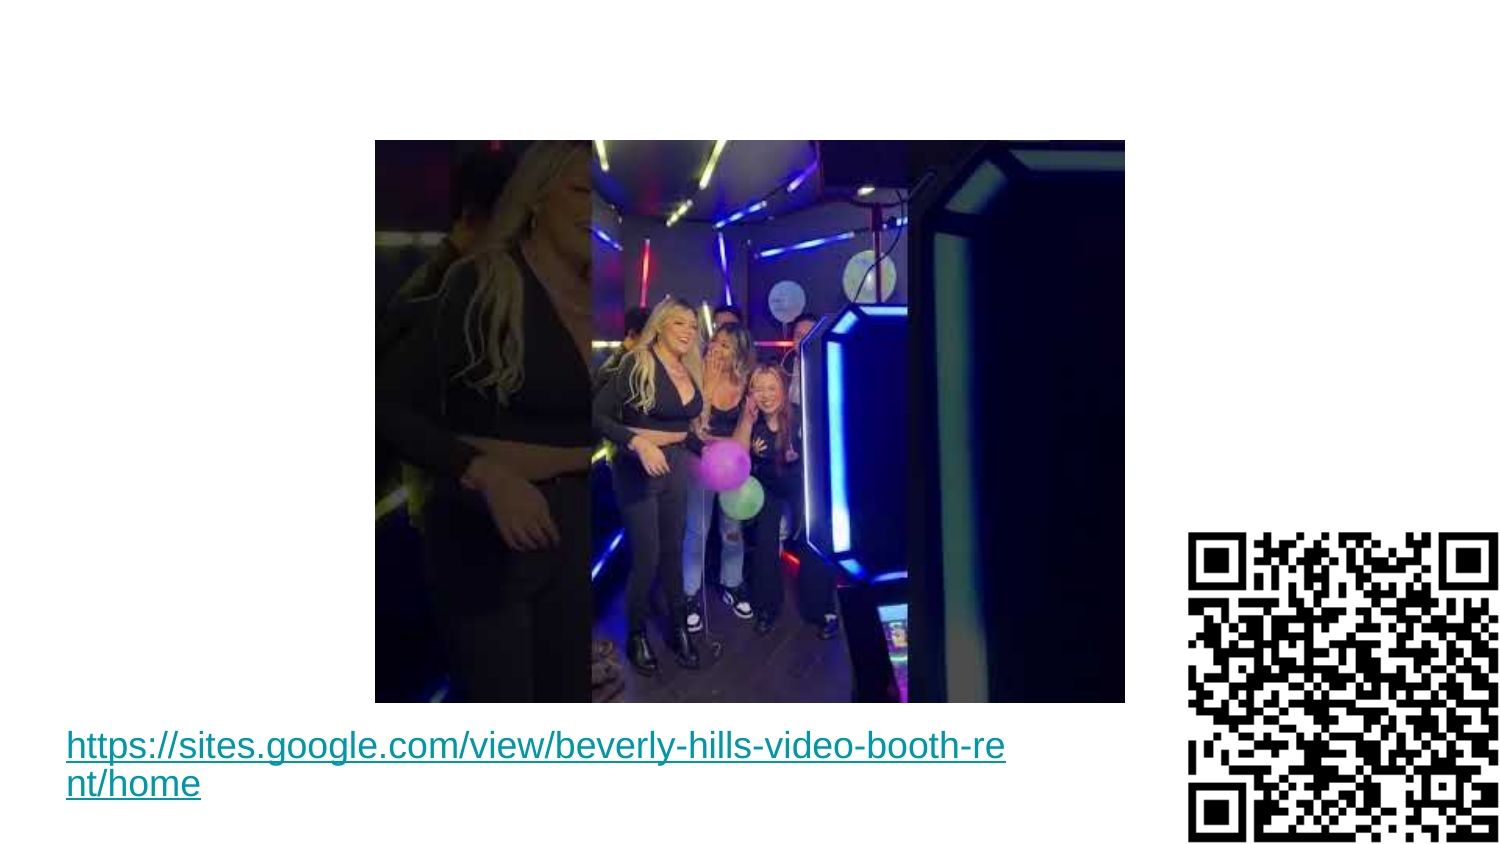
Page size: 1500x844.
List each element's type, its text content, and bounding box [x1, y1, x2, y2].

list https://sites.google.com/view/beverly-hills-video-booth-rent/home [51, 694, 1036, 794]
picture [375, 140, 1125, 704]
picture [1187, 531, 1500, 844]
